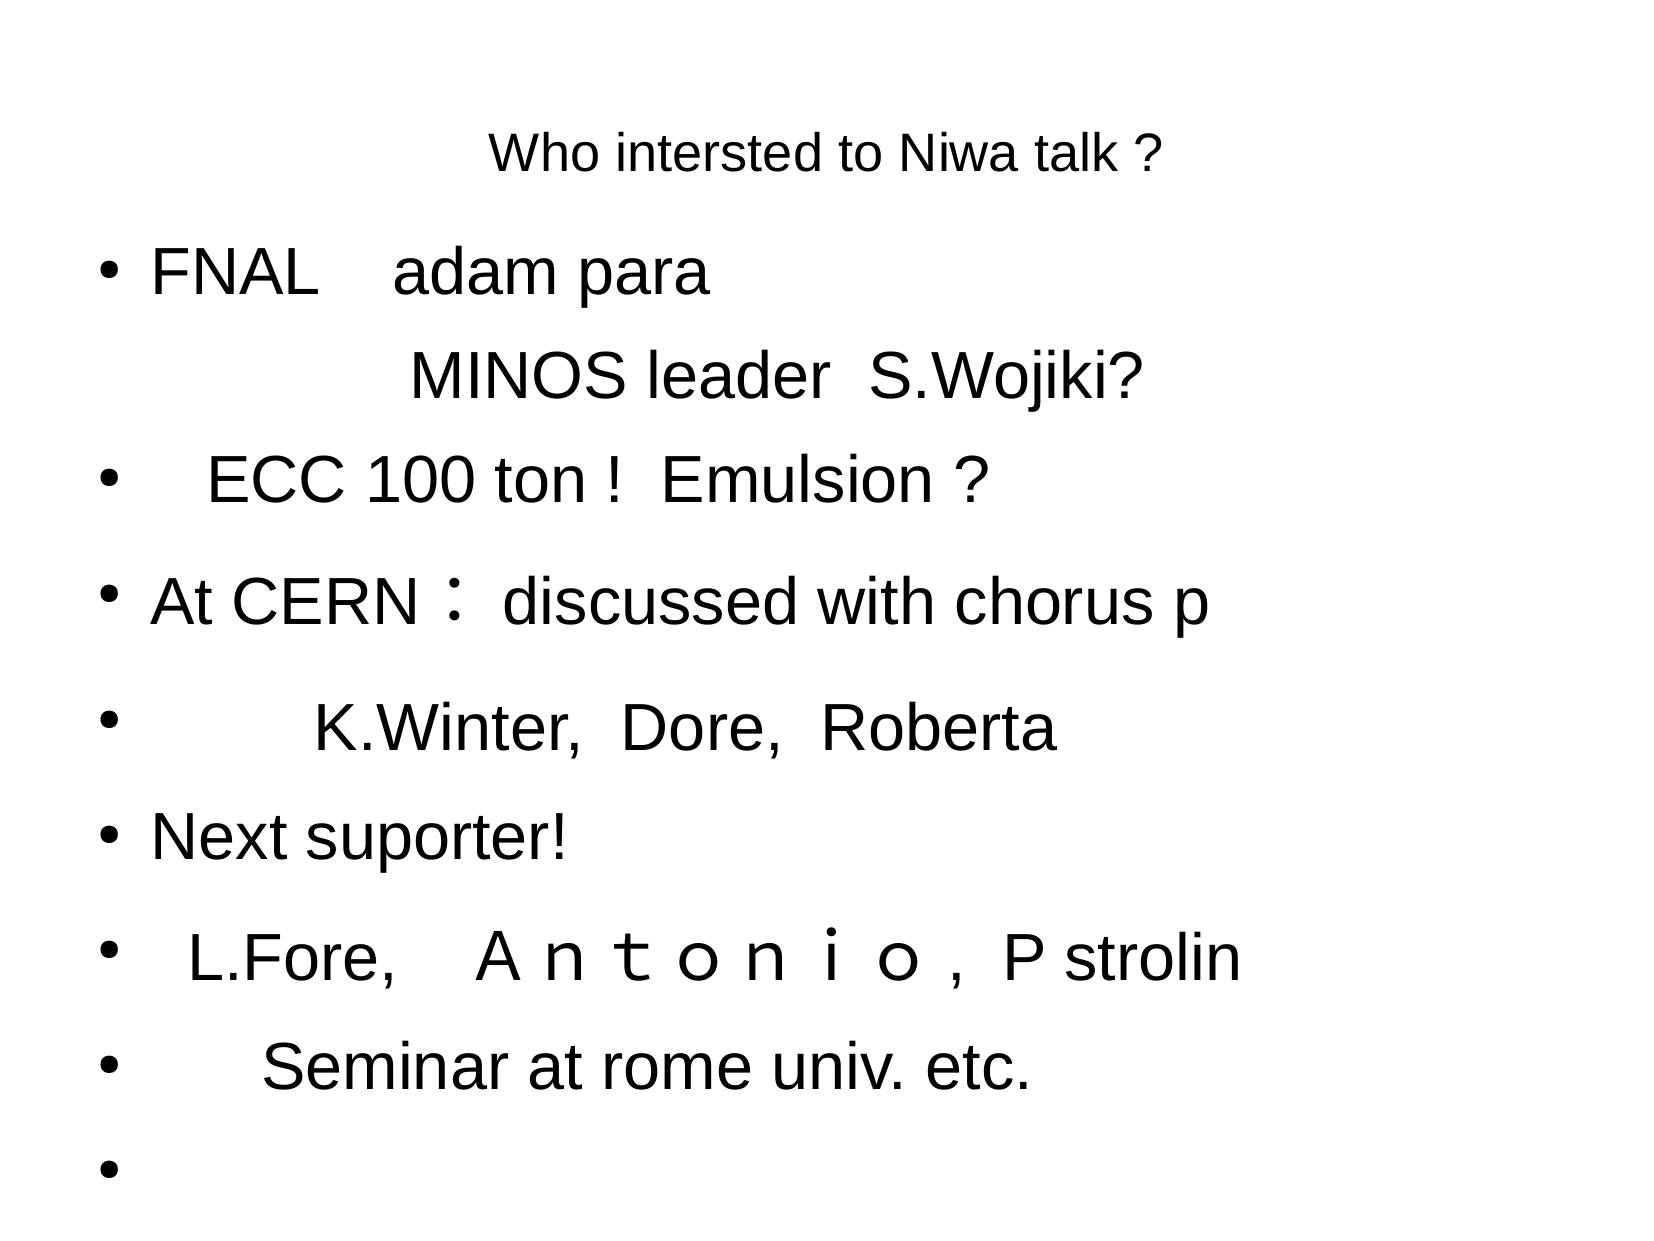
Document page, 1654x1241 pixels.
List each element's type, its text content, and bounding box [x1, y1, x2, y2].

title Who intersted to Niwa talk ? [82, 49, 1571, 257]
list FNAL adam para MINOS leader S.Wojiki? ECC 100 ton ! Emulsion ? At CERN： discussed with chorus p K.Winter, Dore, Roberta Next suporter! L.Fore, Ａｎｔｏｎｉｏ , P strolin Seminar at rome univ. etc. [79, 234, 1568, 1135]
